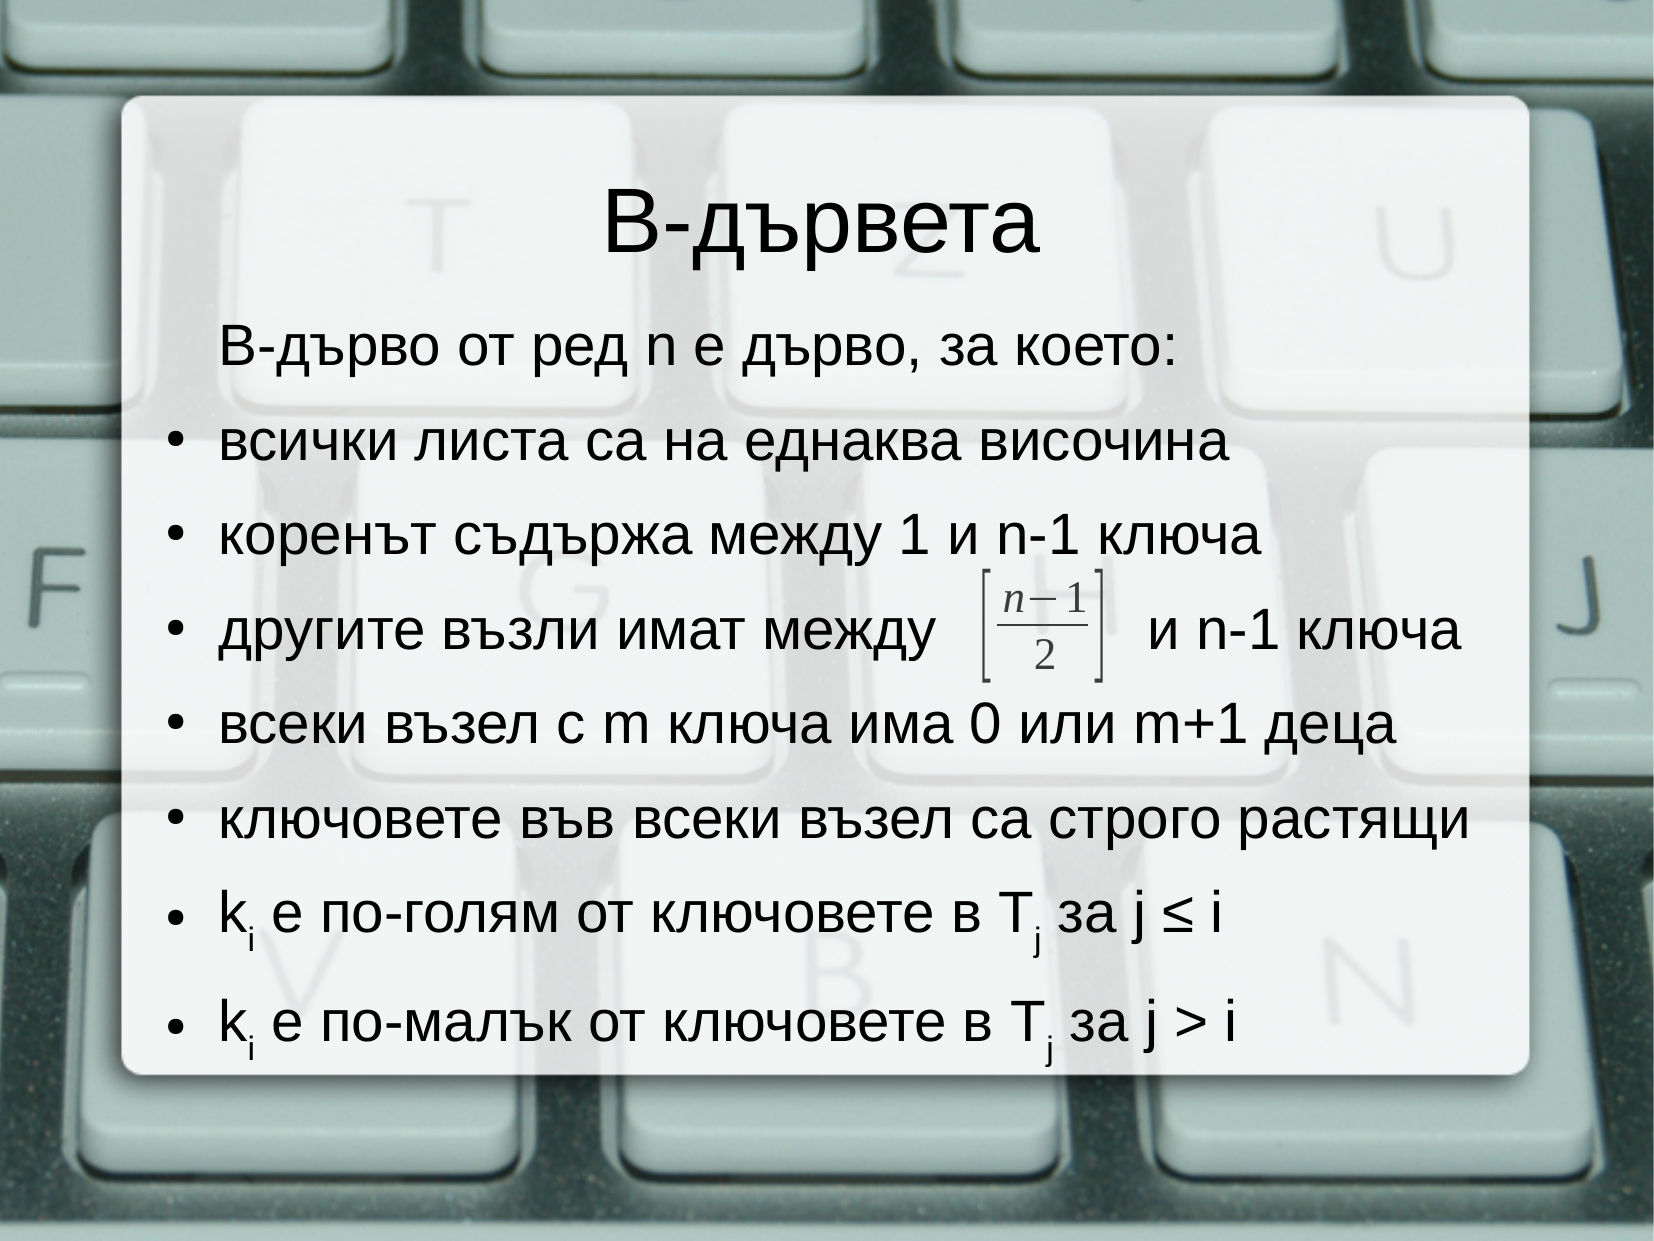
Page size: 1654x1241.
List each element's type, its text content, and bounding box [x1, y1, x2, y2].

list B-дърво от ред n e дърво, за което: всички листа са на еднаква височина коренът съдържа между 1 и n-1 ключа другите възли имат между и n-1 ключа всеки възел с m ключа има 0 или m+1 деца ключовете във всеки възел са строго растящи ki e по-голям от ключовете в Tj за j ≤ i ki е по-малък от ключовете в Tj за j > i [147, 312, 1506, 1070]
picture [0, 0, 1654, 1241]
chart [968, 566, 1118, 686]
title B-дървета [135, 117, 1506, 325]
